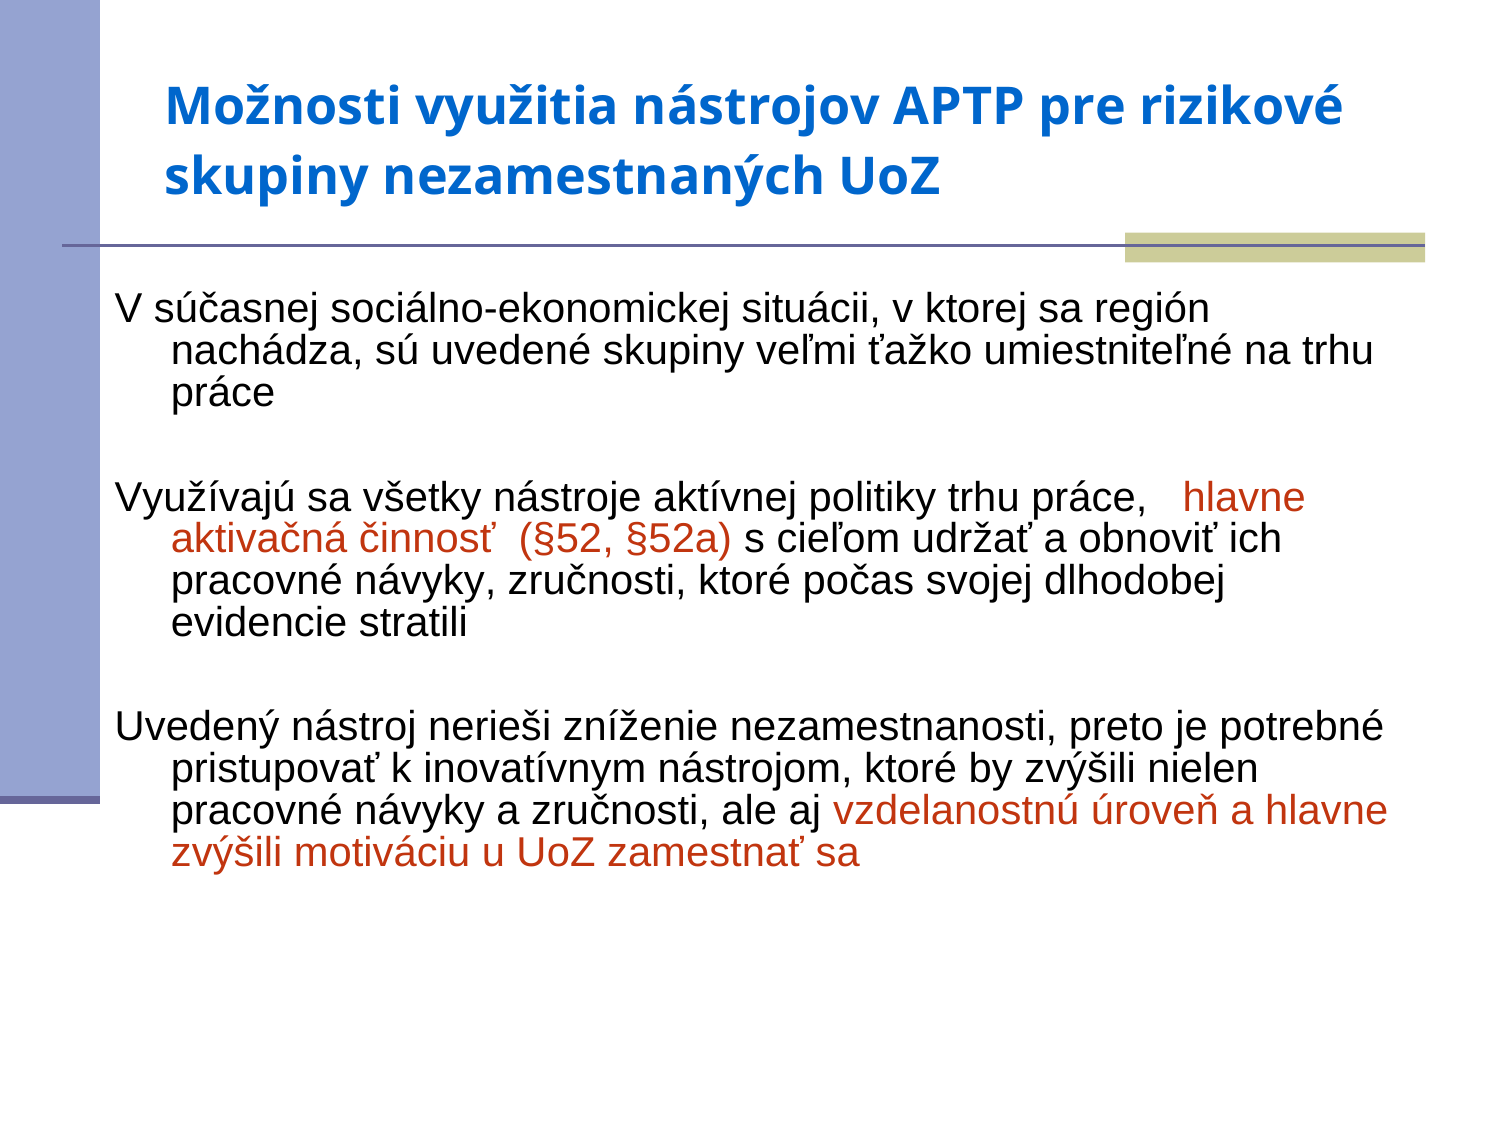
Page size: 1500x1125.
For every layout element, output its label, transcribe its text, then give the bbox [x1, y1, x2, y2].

list V súčasnej sociálno-ekonomickej situácii, v ktorej sa región nachádza, sú uvedené skupiny veľmi ťažko umiestniteľné na trhu práce Využívajú sa všetky nástroje aktívnej politiky trhu práce, hlavne aktivačná činnosť (§52, §52a) s cieľom udržať a obnoviť ich pracovné návyky, zručnosti, ktoré počas svojej dlhodobej evidencie stratili Uvedený nástroj nerieši zníženie nezamestnanosti, preto je potrebné pristupovať k inovatívnym nástrojom, ktoré by zvýšili nielen pracovné návyky a zručnosti, ale aj vzdelanostnú úroveň a hlavne zvýšili motiváciu u UoZ zamestnať sa [99, 224, 1425, 1089]
title Možnosti využitia nástrojov APTP pre rizikové skupiny nezamestnaných UoZ [150, 37, 1426, 241]
